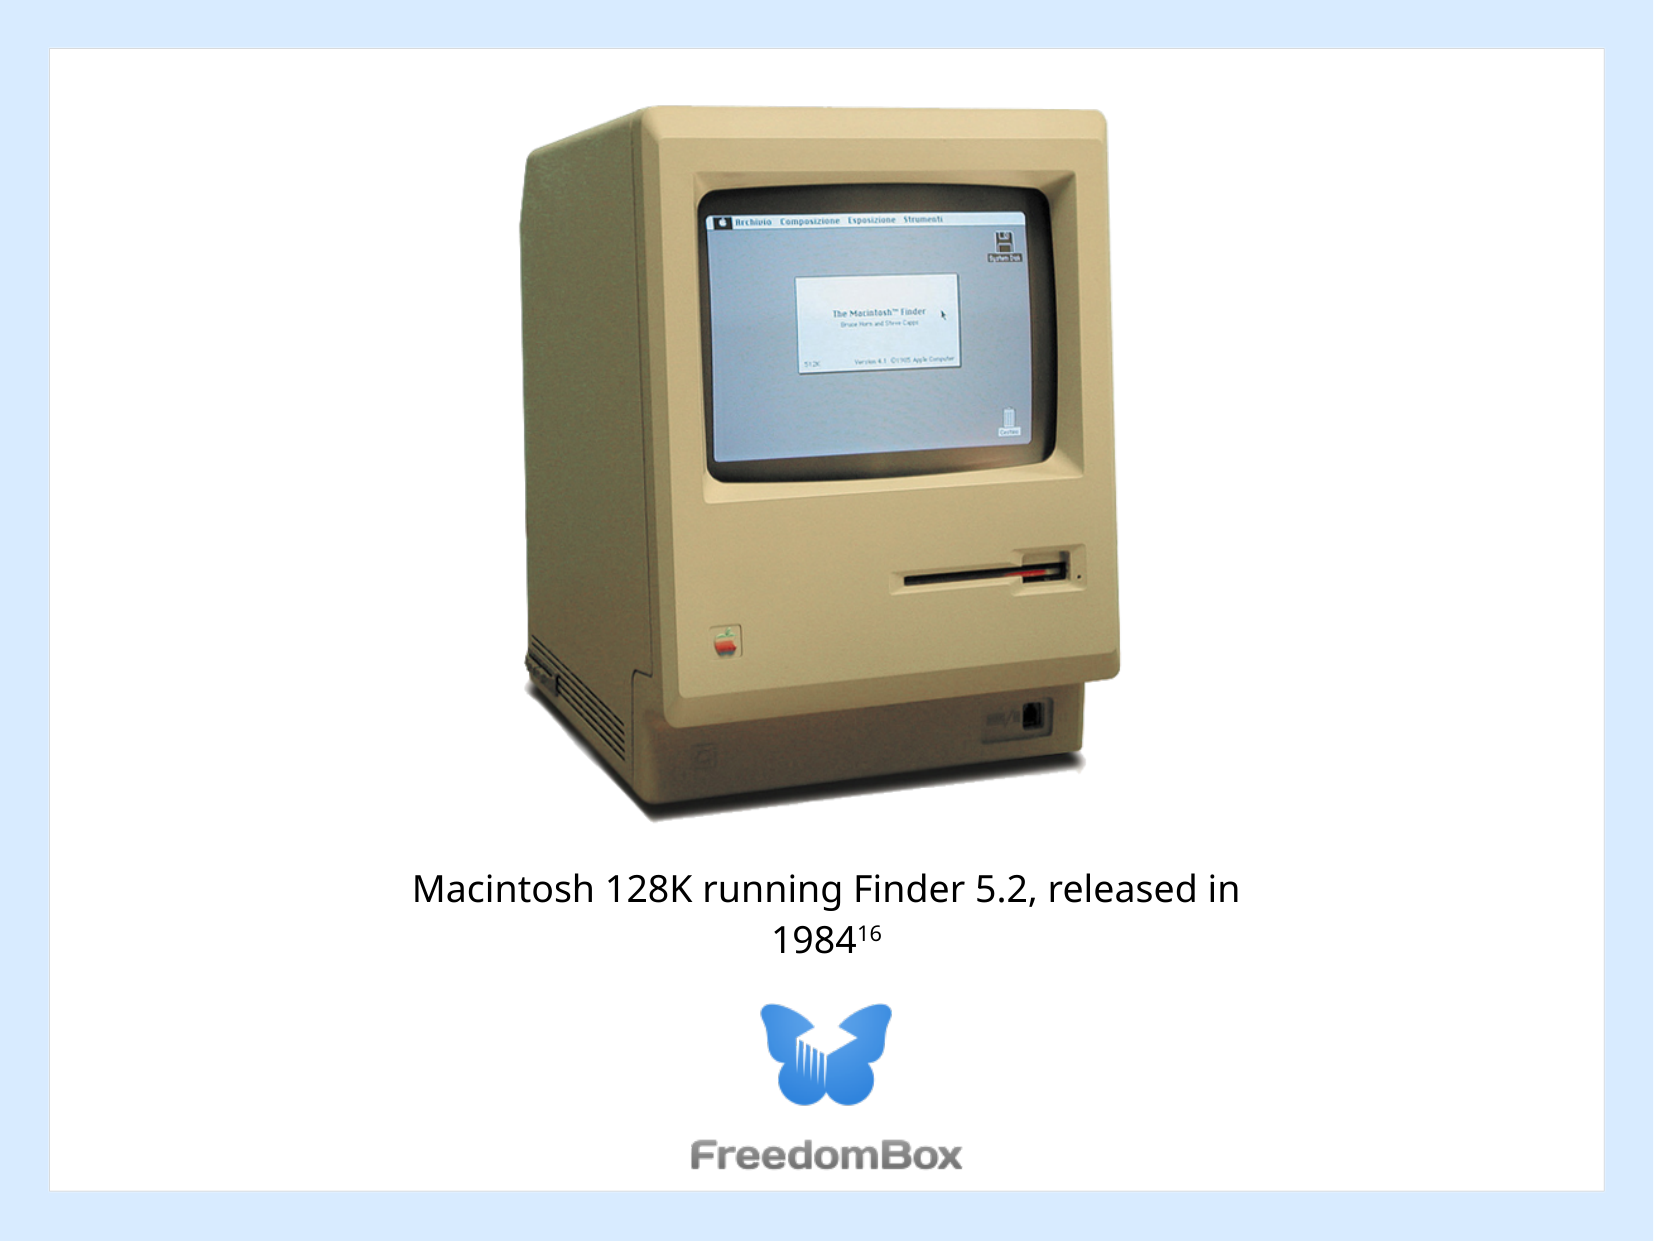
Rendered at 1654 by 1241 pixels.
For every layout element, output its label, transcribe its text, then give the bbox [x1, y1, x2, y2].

subtitle [82, 49, 1571, 1010]
text_box Macintosh 128K running Finder 5.2, released in 198416 [352, 855, 1301, 961]
picture [0, 0, 1654, 1241]
